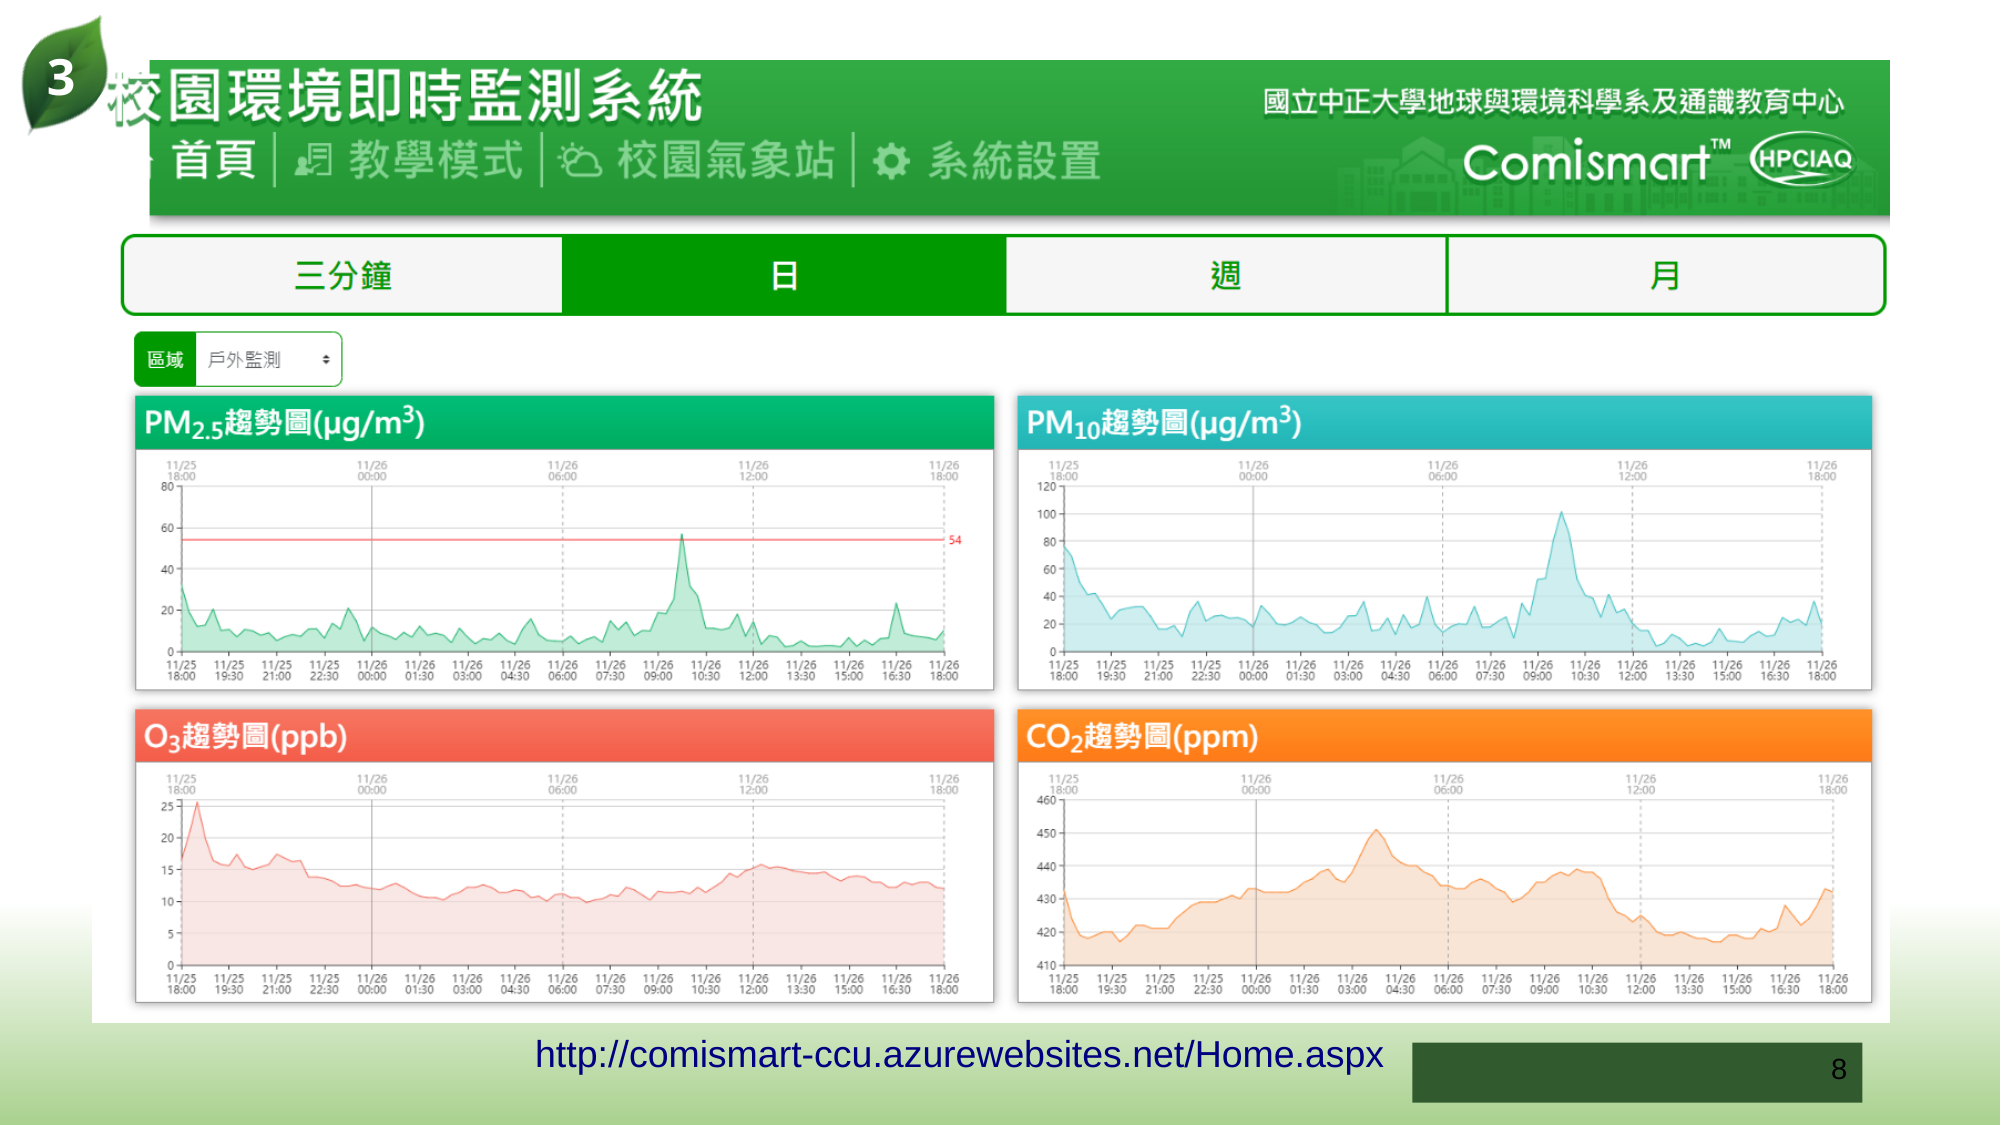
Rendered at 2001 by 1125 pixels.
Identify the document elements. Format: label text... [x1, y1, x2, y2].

text_box http://comismart-ccu.azurewebsites.net/Home.aspx [520, 1024, 1400, 1083]
slide_number <number> [1412, 1042, 1863, 1103]
text_box 3 [32, 37, 79, 113]
picture [0, 0, 1890, 1024]
